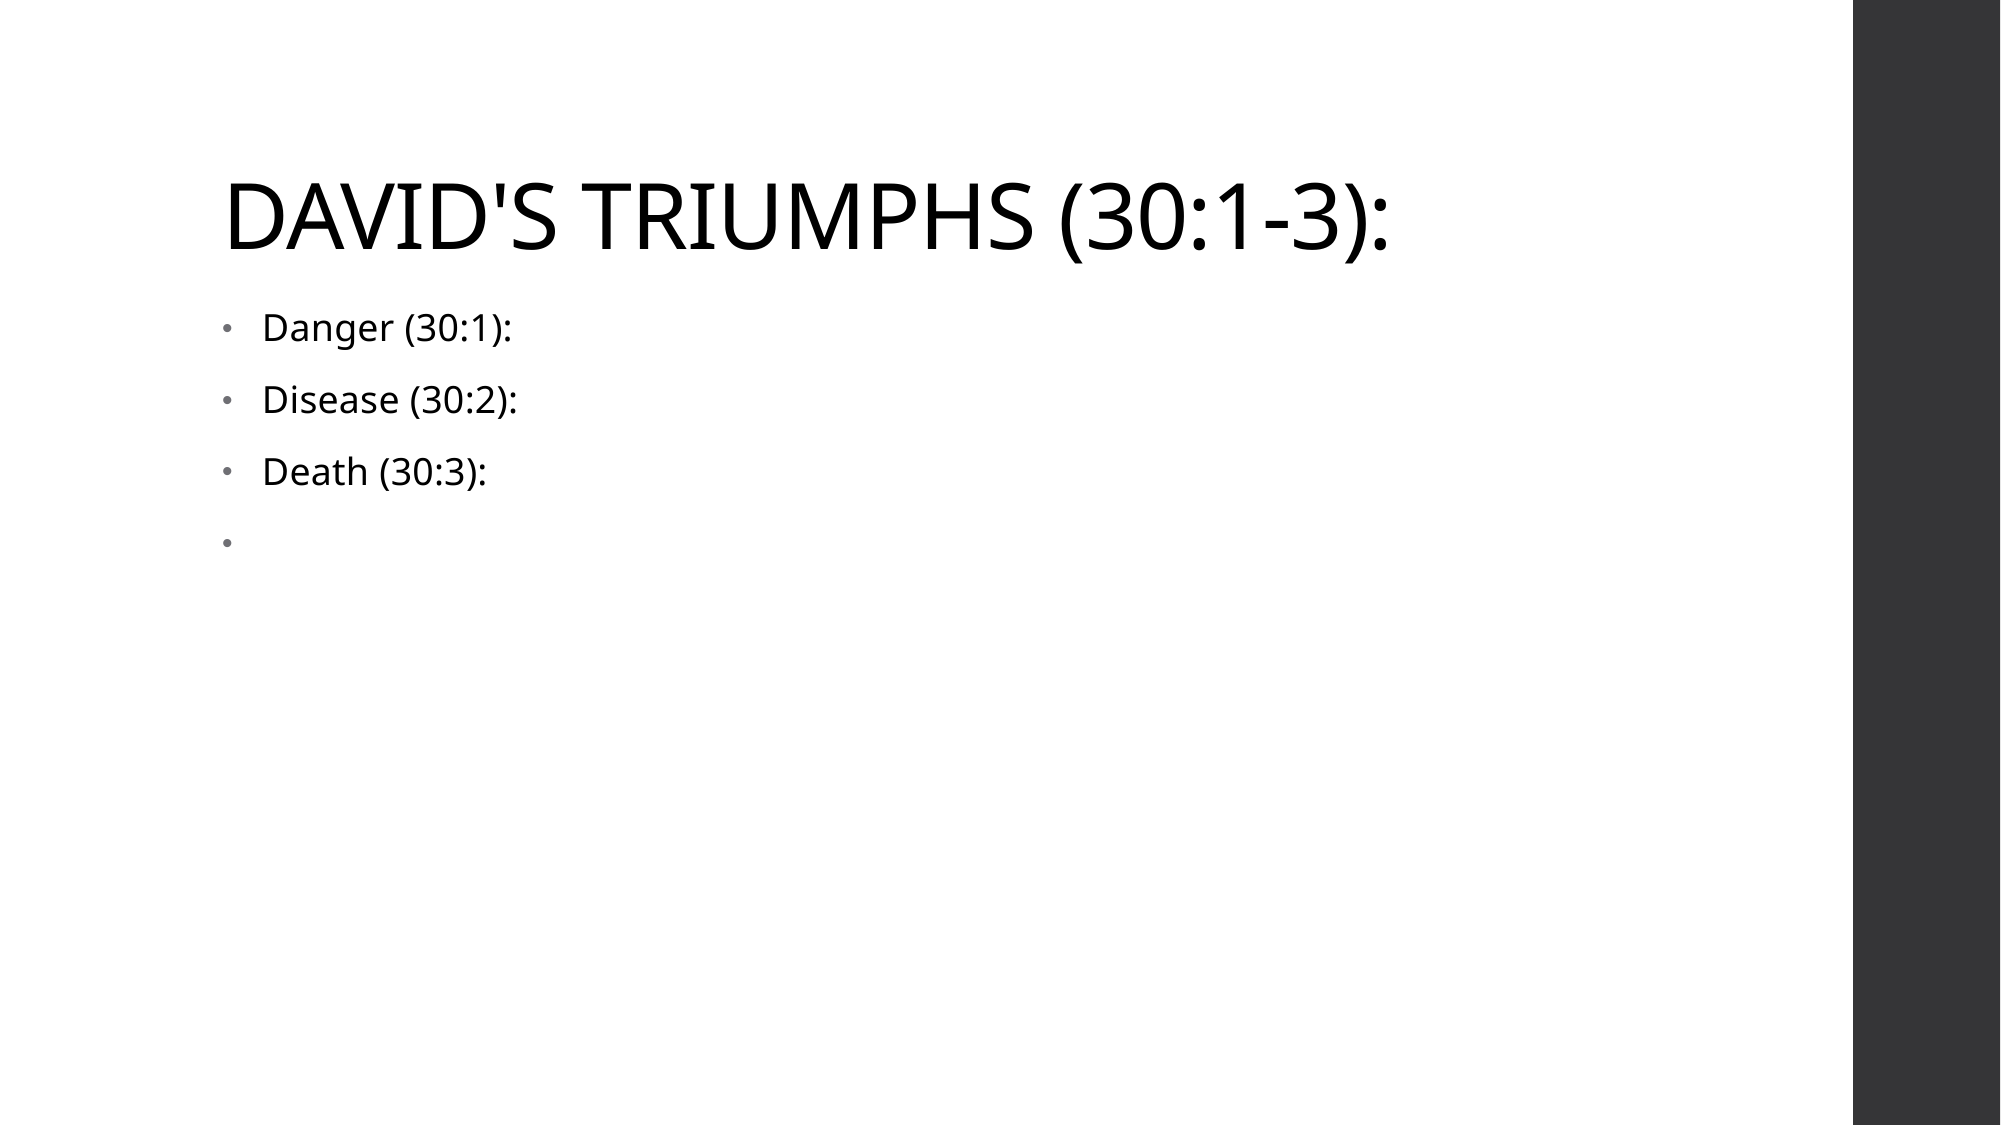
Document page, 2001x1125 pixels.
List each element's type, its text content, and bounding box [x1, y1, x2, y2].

list Danger (30:1): Disease (30:2): Death (30:3): [206, 299, 1617, 1014]
title DAVID'S TRIUMPHS (30:1-3): [206, 60, 1797, 278]
